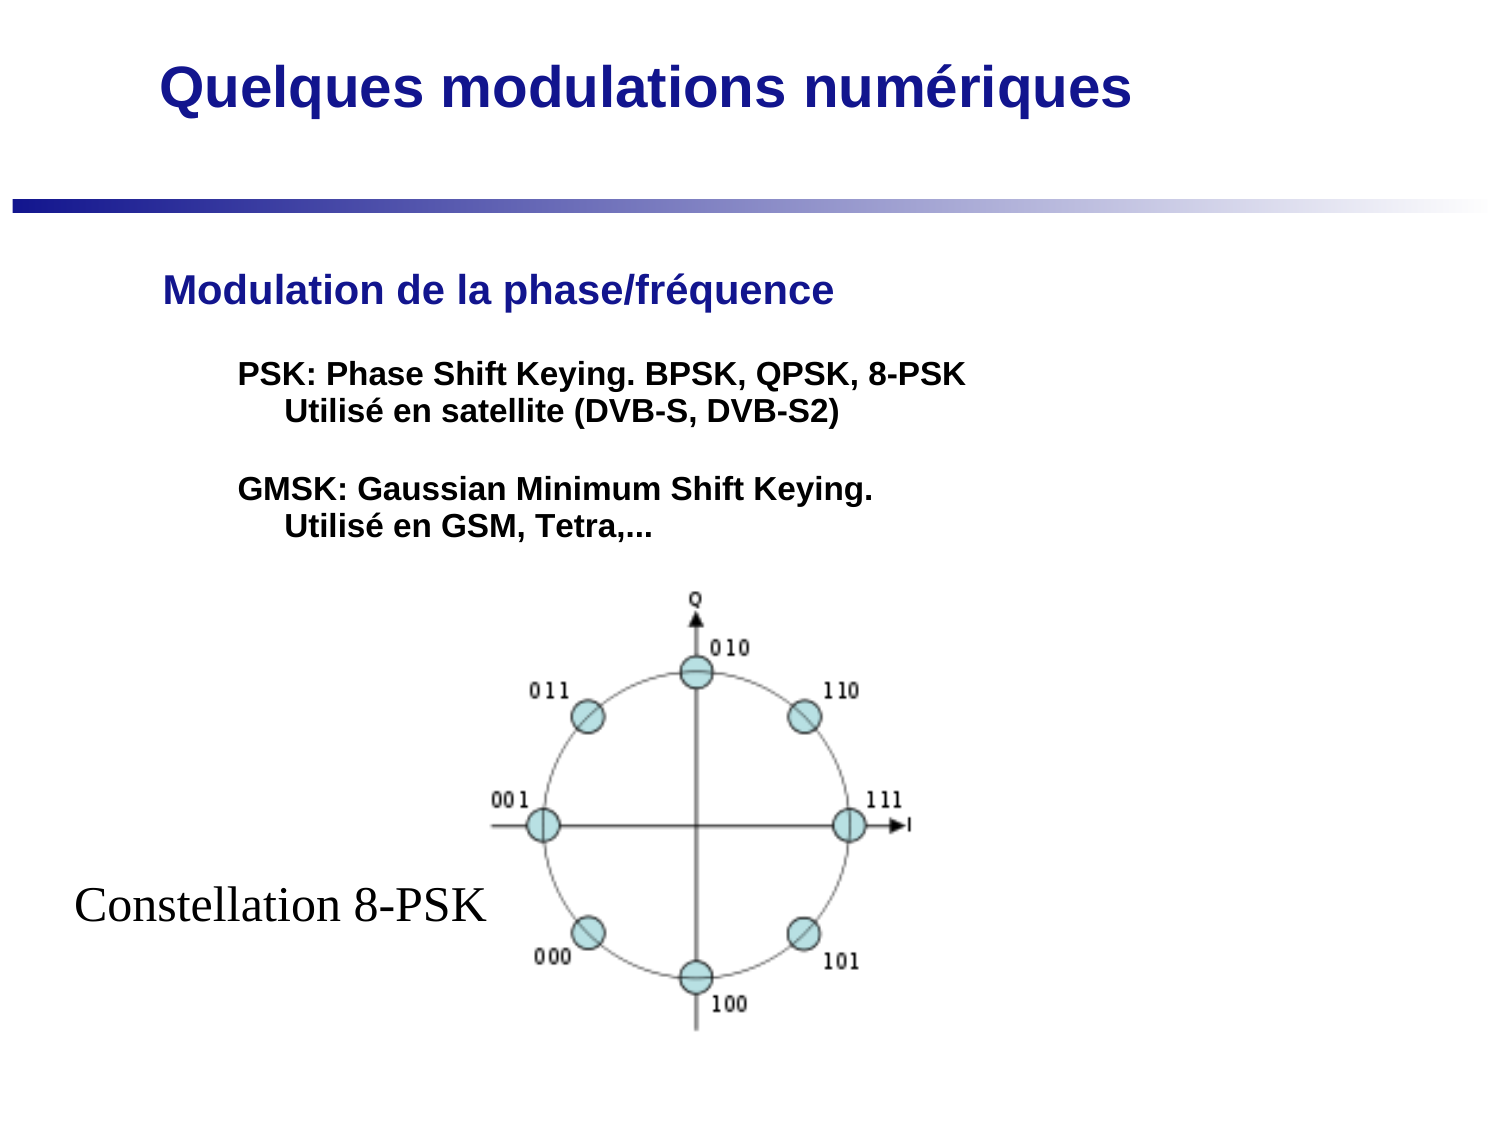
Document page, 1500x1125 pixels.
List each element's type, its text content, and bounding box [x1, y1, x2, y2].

text_box Constellation 8-PSK [59, 869, 493, 940]
list Modulation de la phase/fréquence PSK: Phase Shift Keying. BPSK, QPSK, 8-PSK Utilisé en satellite (DVB-S, DVB-S2) GMSK: Gaussian Minimum Shift Keying. Utilisé en GSM, Tetra,... [162, 267, 1388, 879]
title Quelques modulations numériques [159, 7, 1385, 168]
picture [488, 590, 916, 1034]
